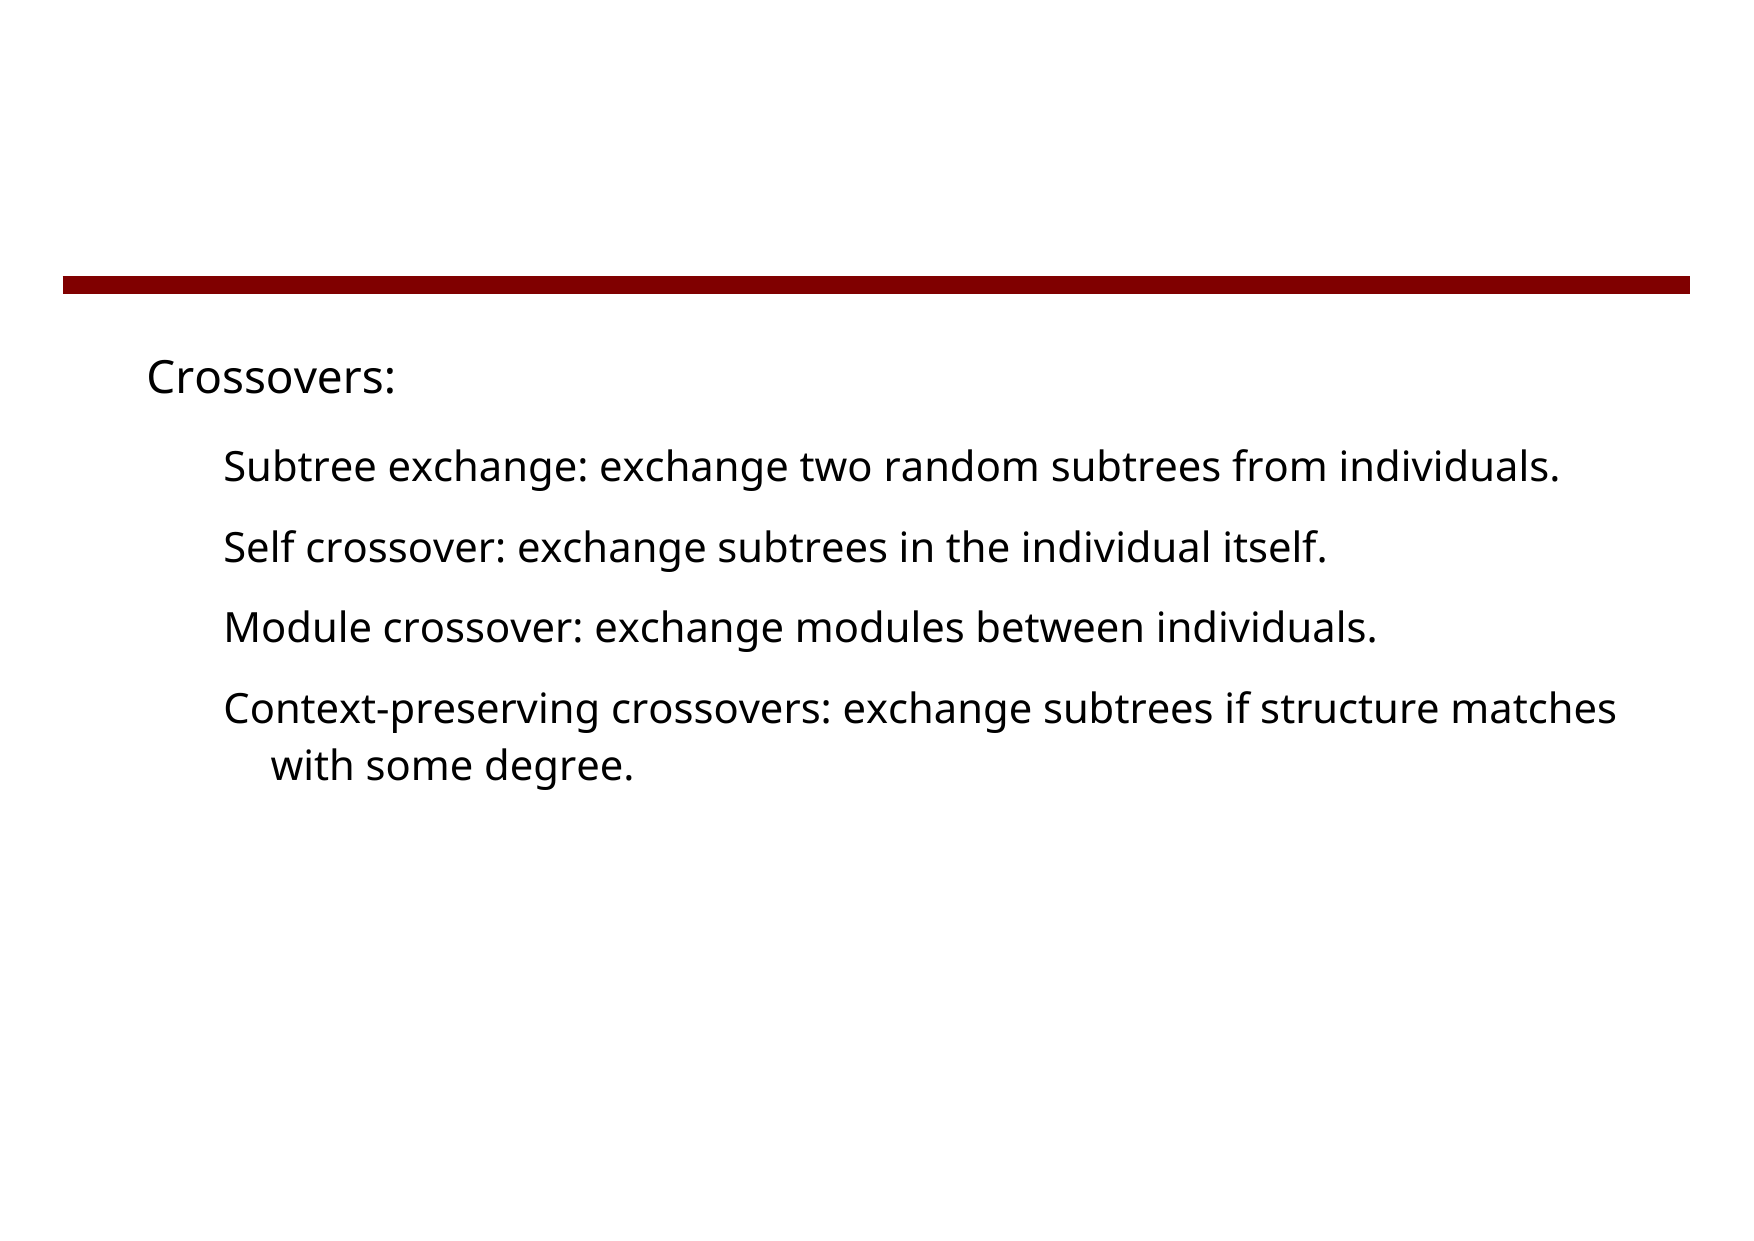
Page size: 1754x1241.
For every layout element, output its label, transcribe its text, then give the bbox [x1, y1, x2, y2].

list Crossovers: Subtree exchange: exchange two random subtrees from individuals. Self crossover: exchange subtrees in the individual itself. Module crossover: exchange modules between individuals. Context-preserving crossovers: exchange subtrees if structure matches with some degree. [128, 344, 1627, 1127]
